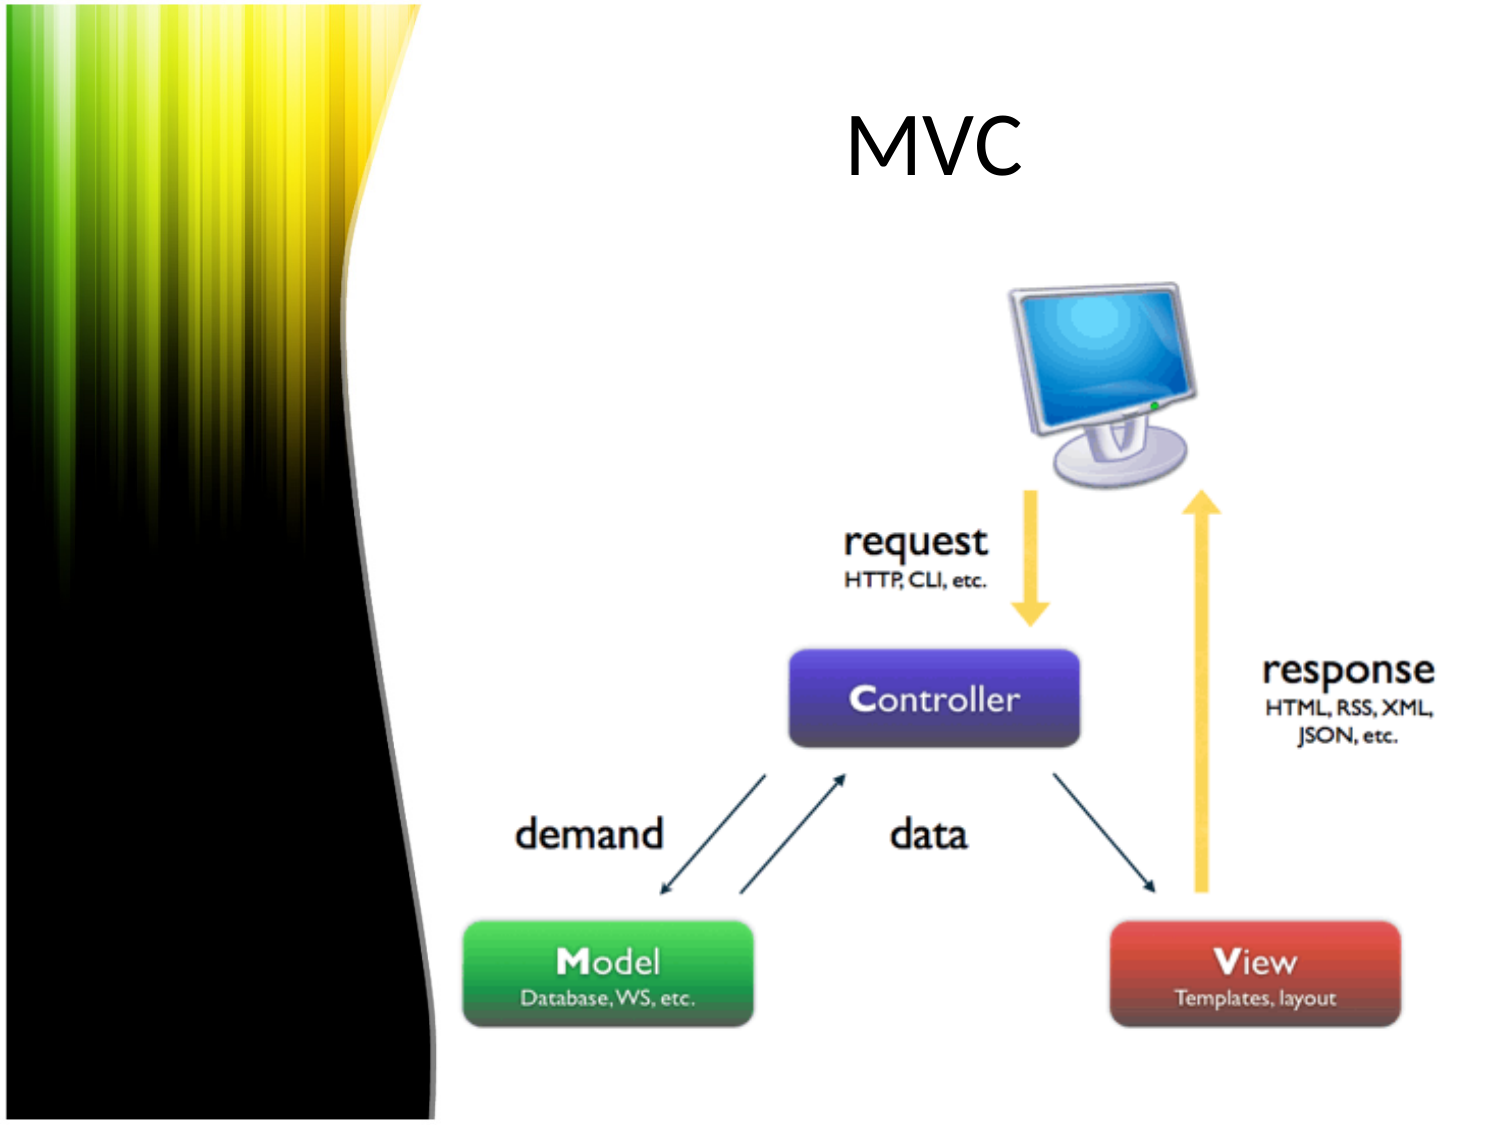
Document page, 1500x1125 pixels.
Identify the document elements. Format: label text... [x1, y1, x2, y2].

title MVC [442, 20, 1426, 257]
picture [0, 0, 1500, 1125]
